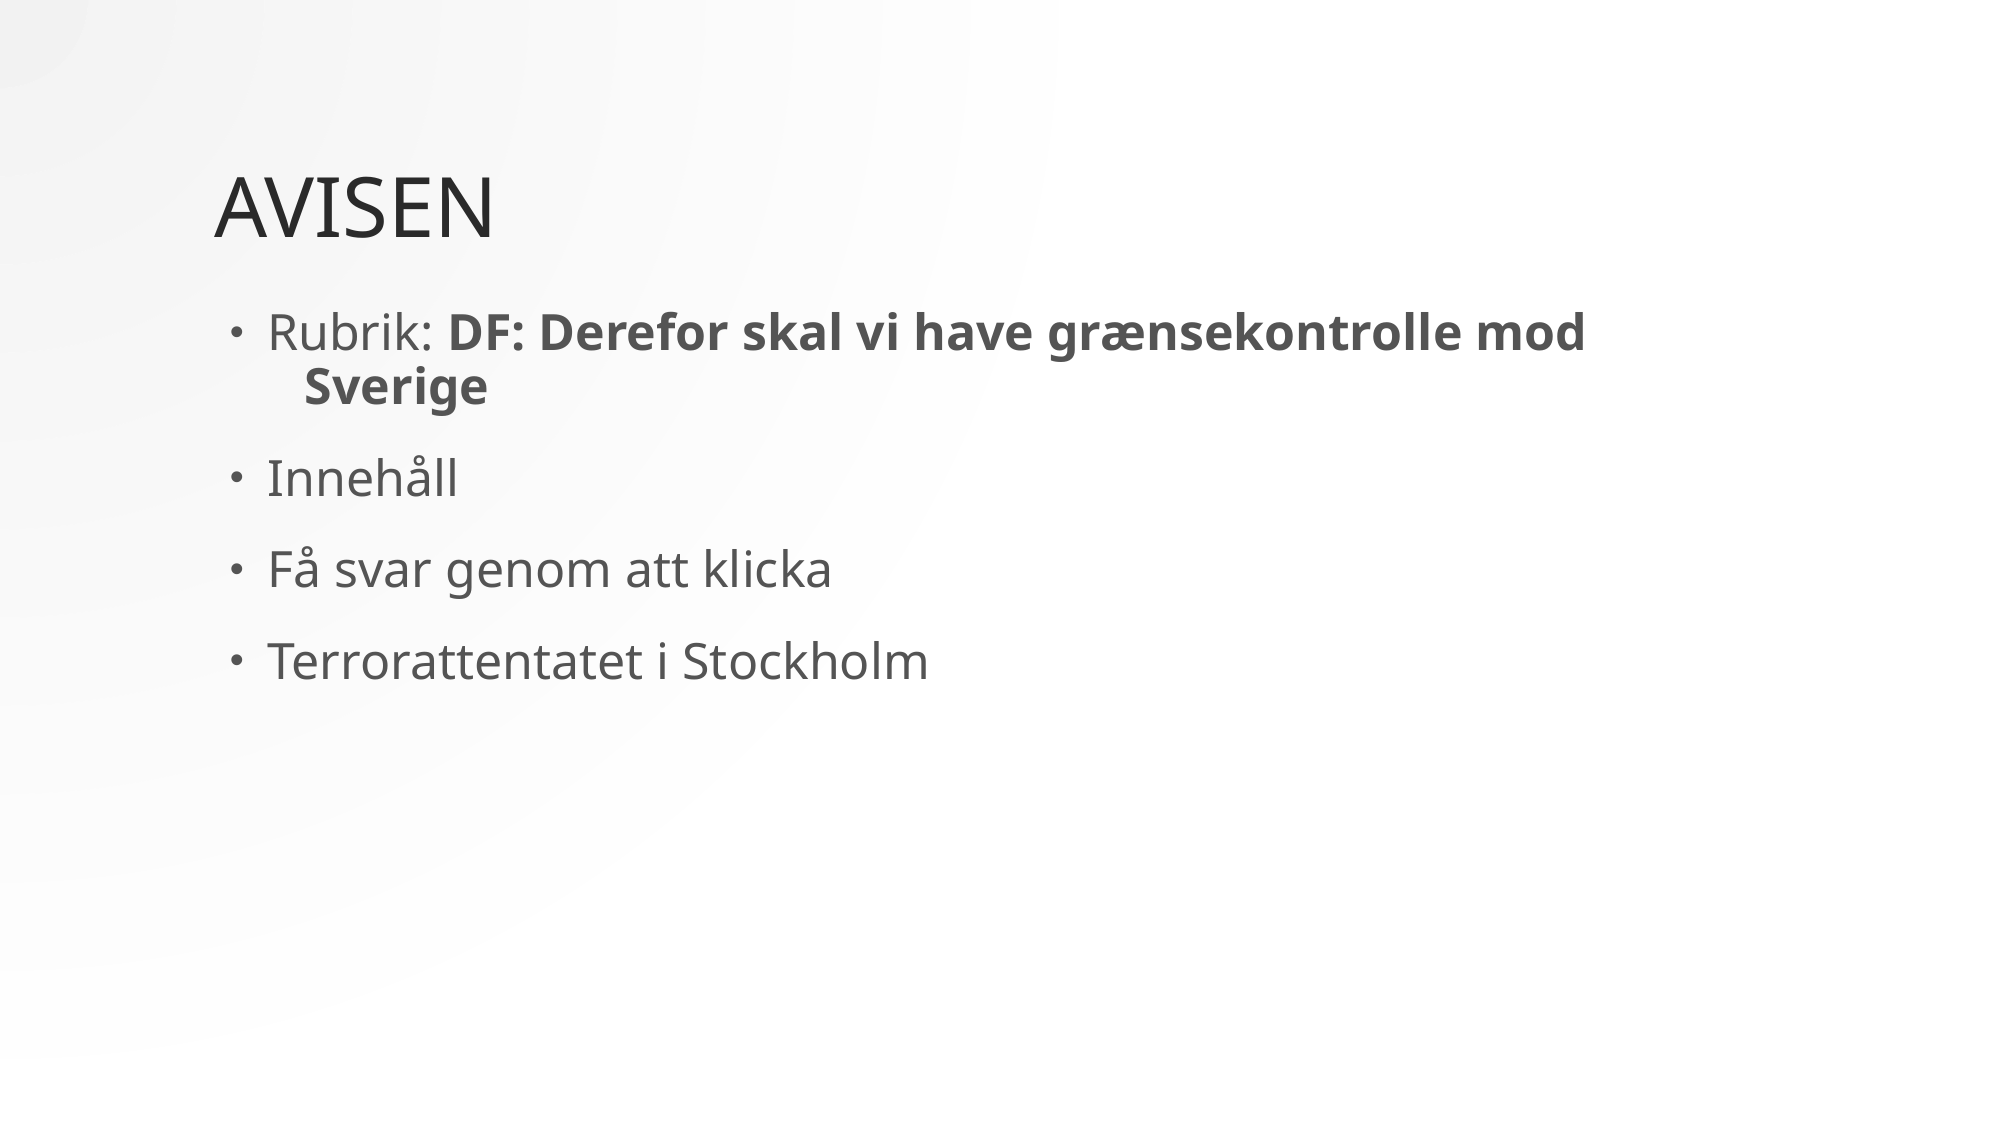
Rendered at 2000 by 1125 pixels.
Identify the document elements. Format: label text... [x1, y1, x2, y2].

list Rubrik: DF: Derefor skal vi have grænsekontrolle mod Sverige Innehåll Få svar genom att klicka Terrorattentatet i Stockholm [199, 299, 1800, 1013]
title avisen [199, 45, 1800, 263]
